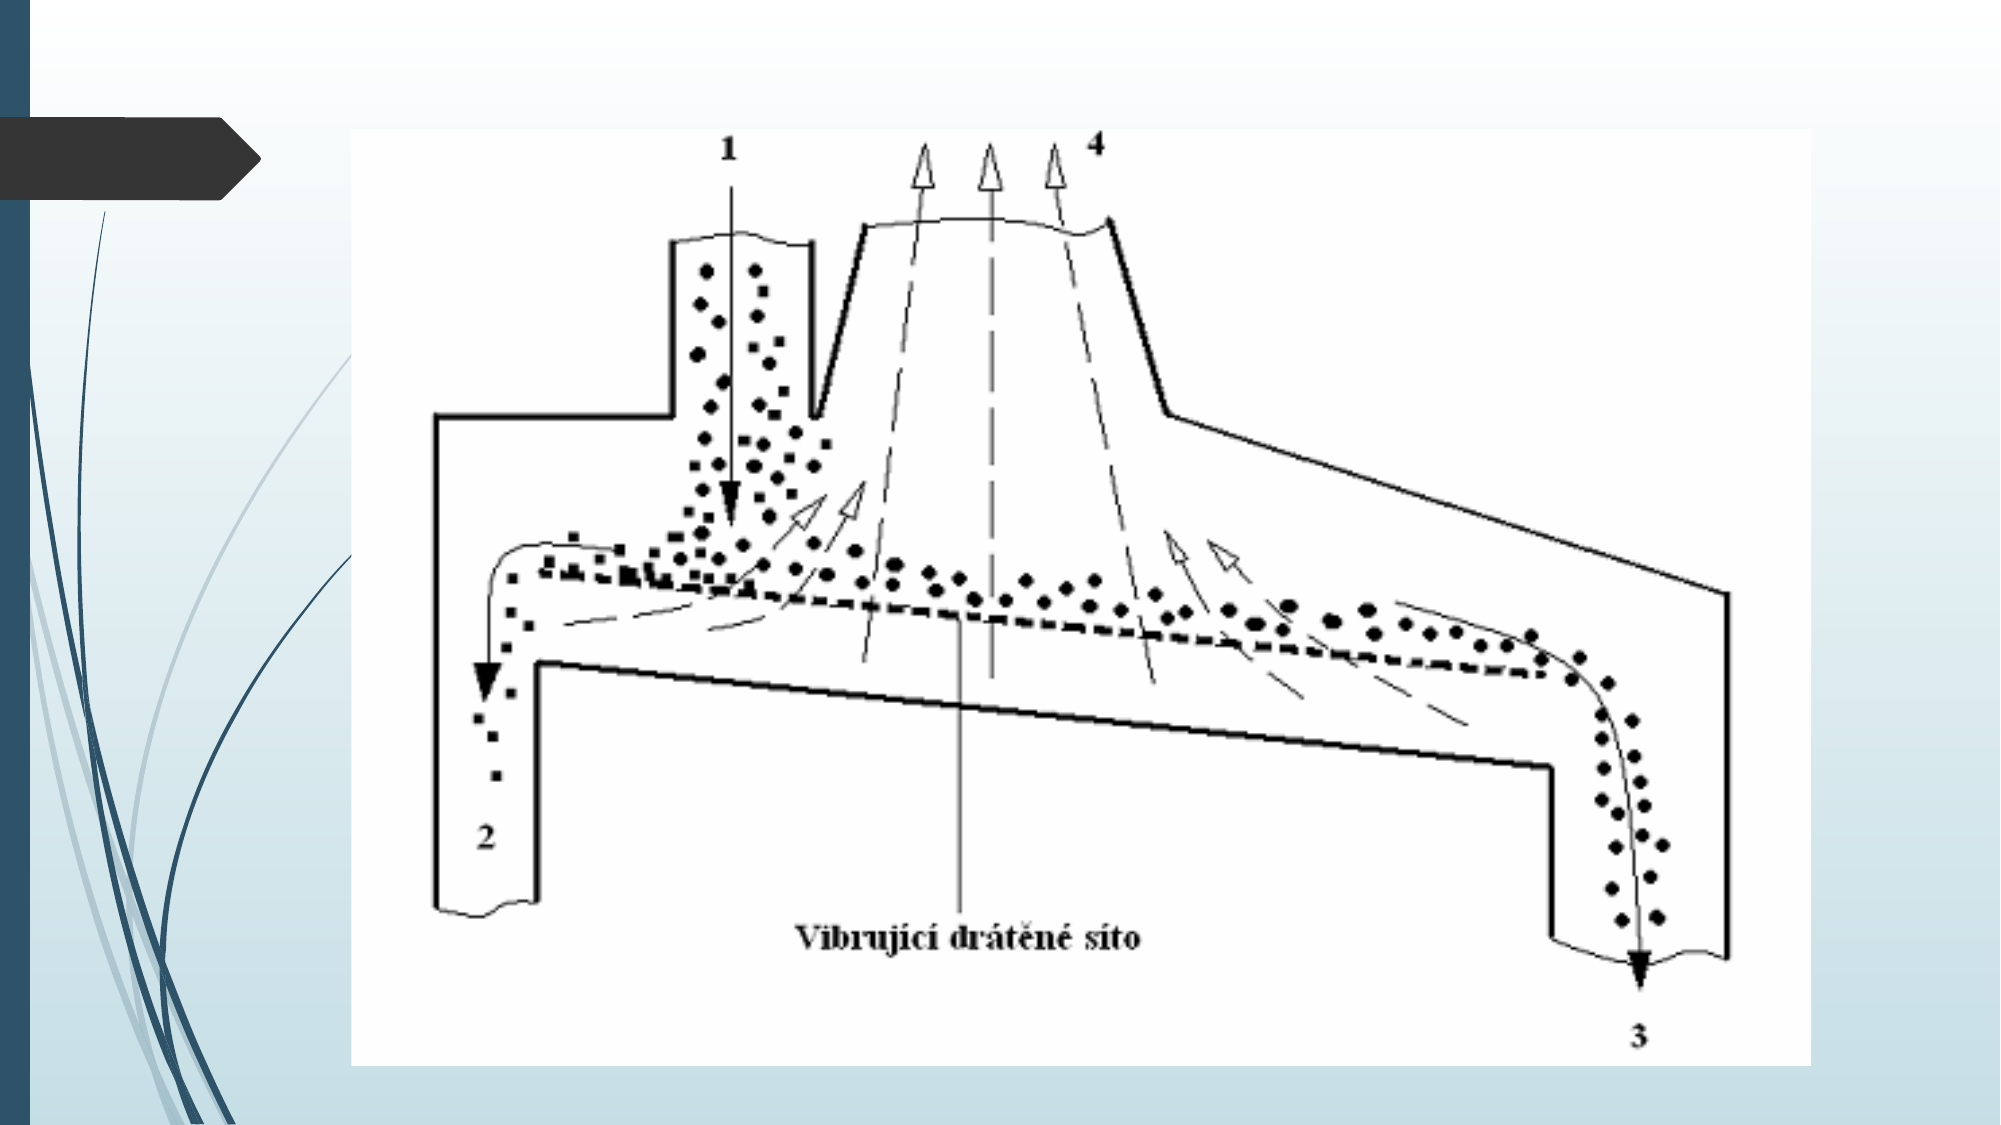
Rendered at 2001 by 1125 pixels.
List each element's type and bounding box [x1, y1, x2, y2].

picture [351, 129, 1812, 1066]
